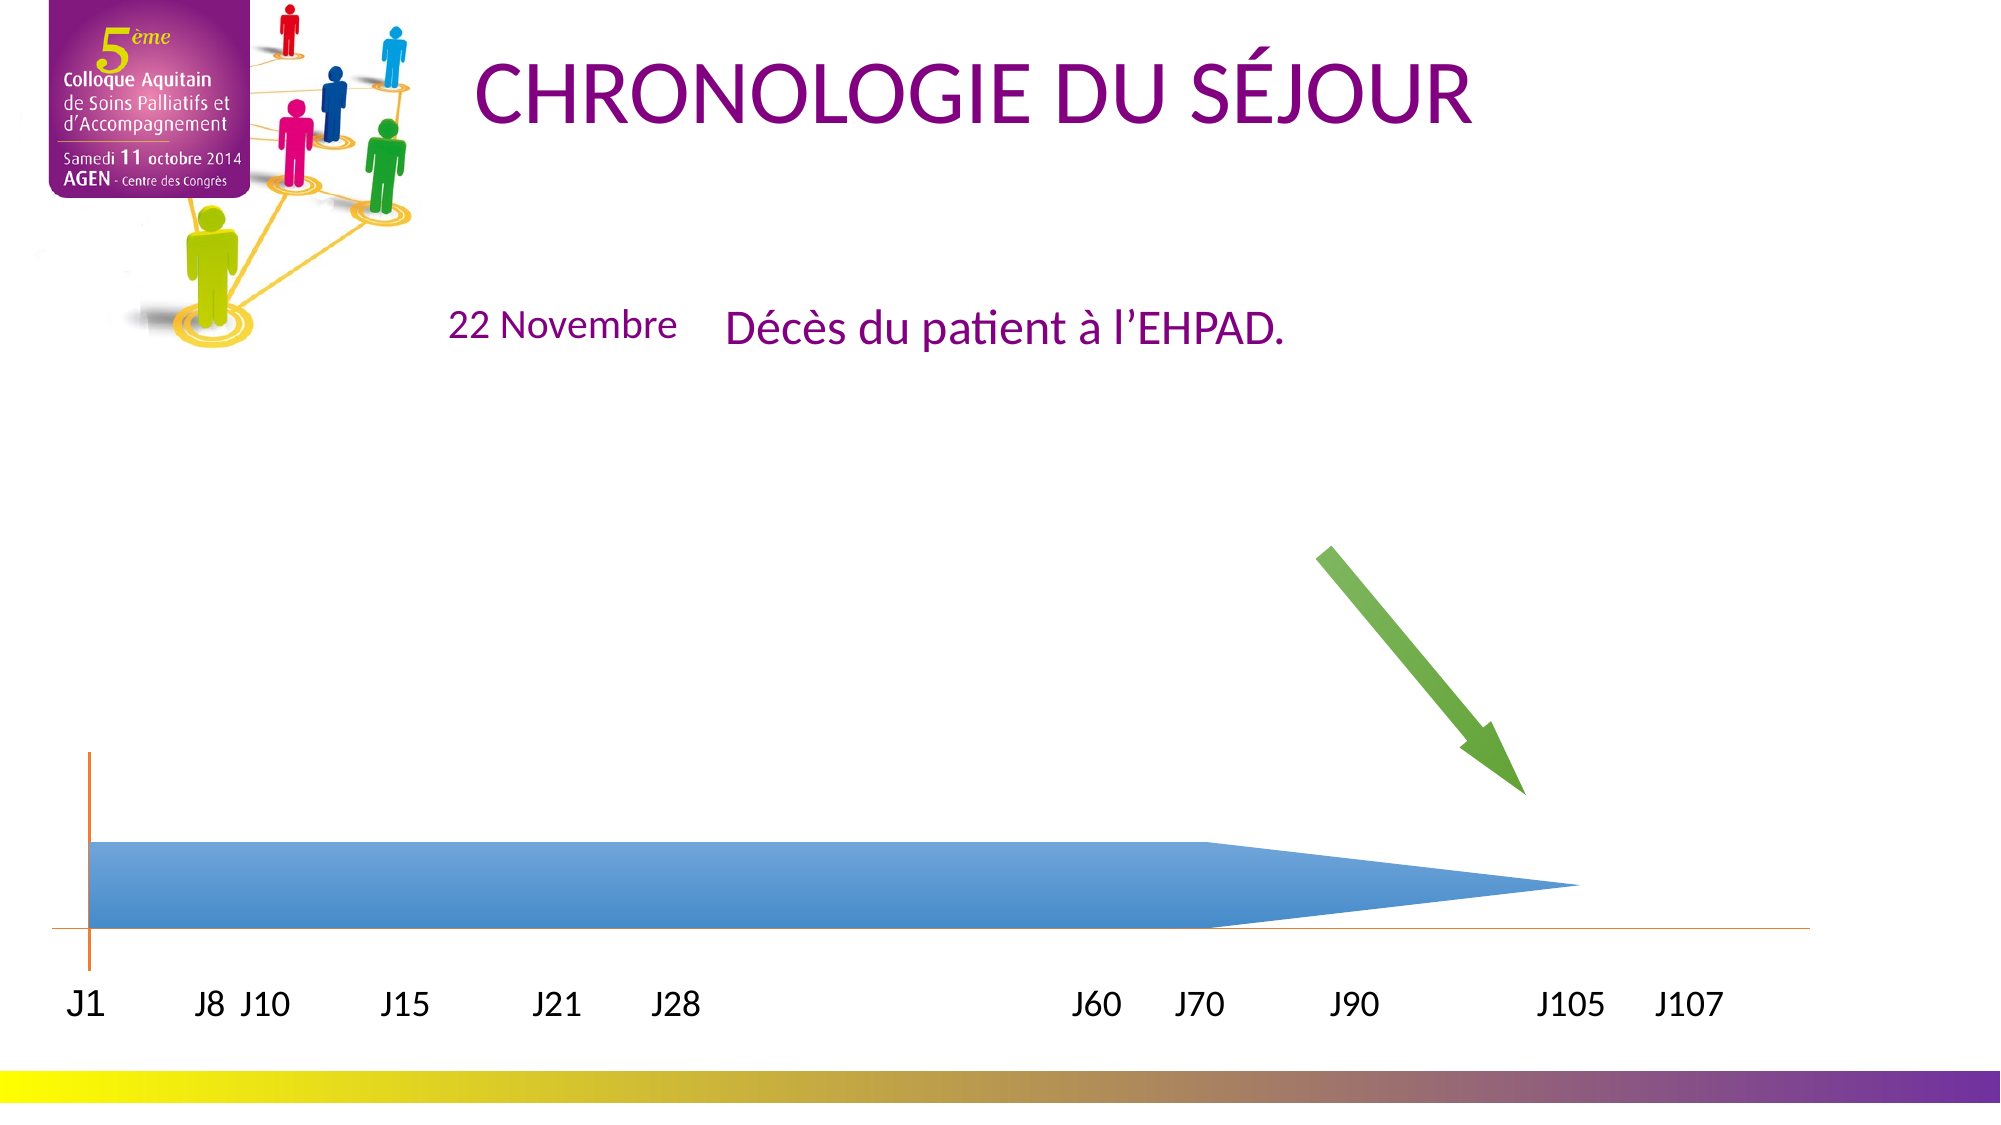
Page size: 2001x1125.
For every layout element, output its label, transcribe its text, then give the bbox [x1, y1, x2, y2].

table_header Décès du patient à l’EHPAD. [711, 299, 1684, 539]
text_box J10 [225, 971, 320, 1032]
text_box [1315, 545, 1526, 796]
text_box J15 [365, 971, 460, 1032]
text_box J60 [1057, 971, 1152, 1032]
text_box J90 [1314, 971, 1409, 1032]
text_box J28 [636, 971, 731, 1032]
text_box J1 [51, 971, 155, 1032]
text_box J105 [1522, 971, 1636, 1032]
table_header 22 Novembre [433, 299, 711, 539]
text_box J21 [517, 971, 612, 1032]
text_box J8 [179, 971, 225, 1032]
text_box CHRONOLOGIE DU SÉJOUR [459, 24, 1943, 151]
text_box [89, 842, 1581, 929]
text_box J107 [1640, 971, 1754, 1032]
picture [0, 0, 440, 359]
text_box J70 [1160, 971, 1255, 1032]
